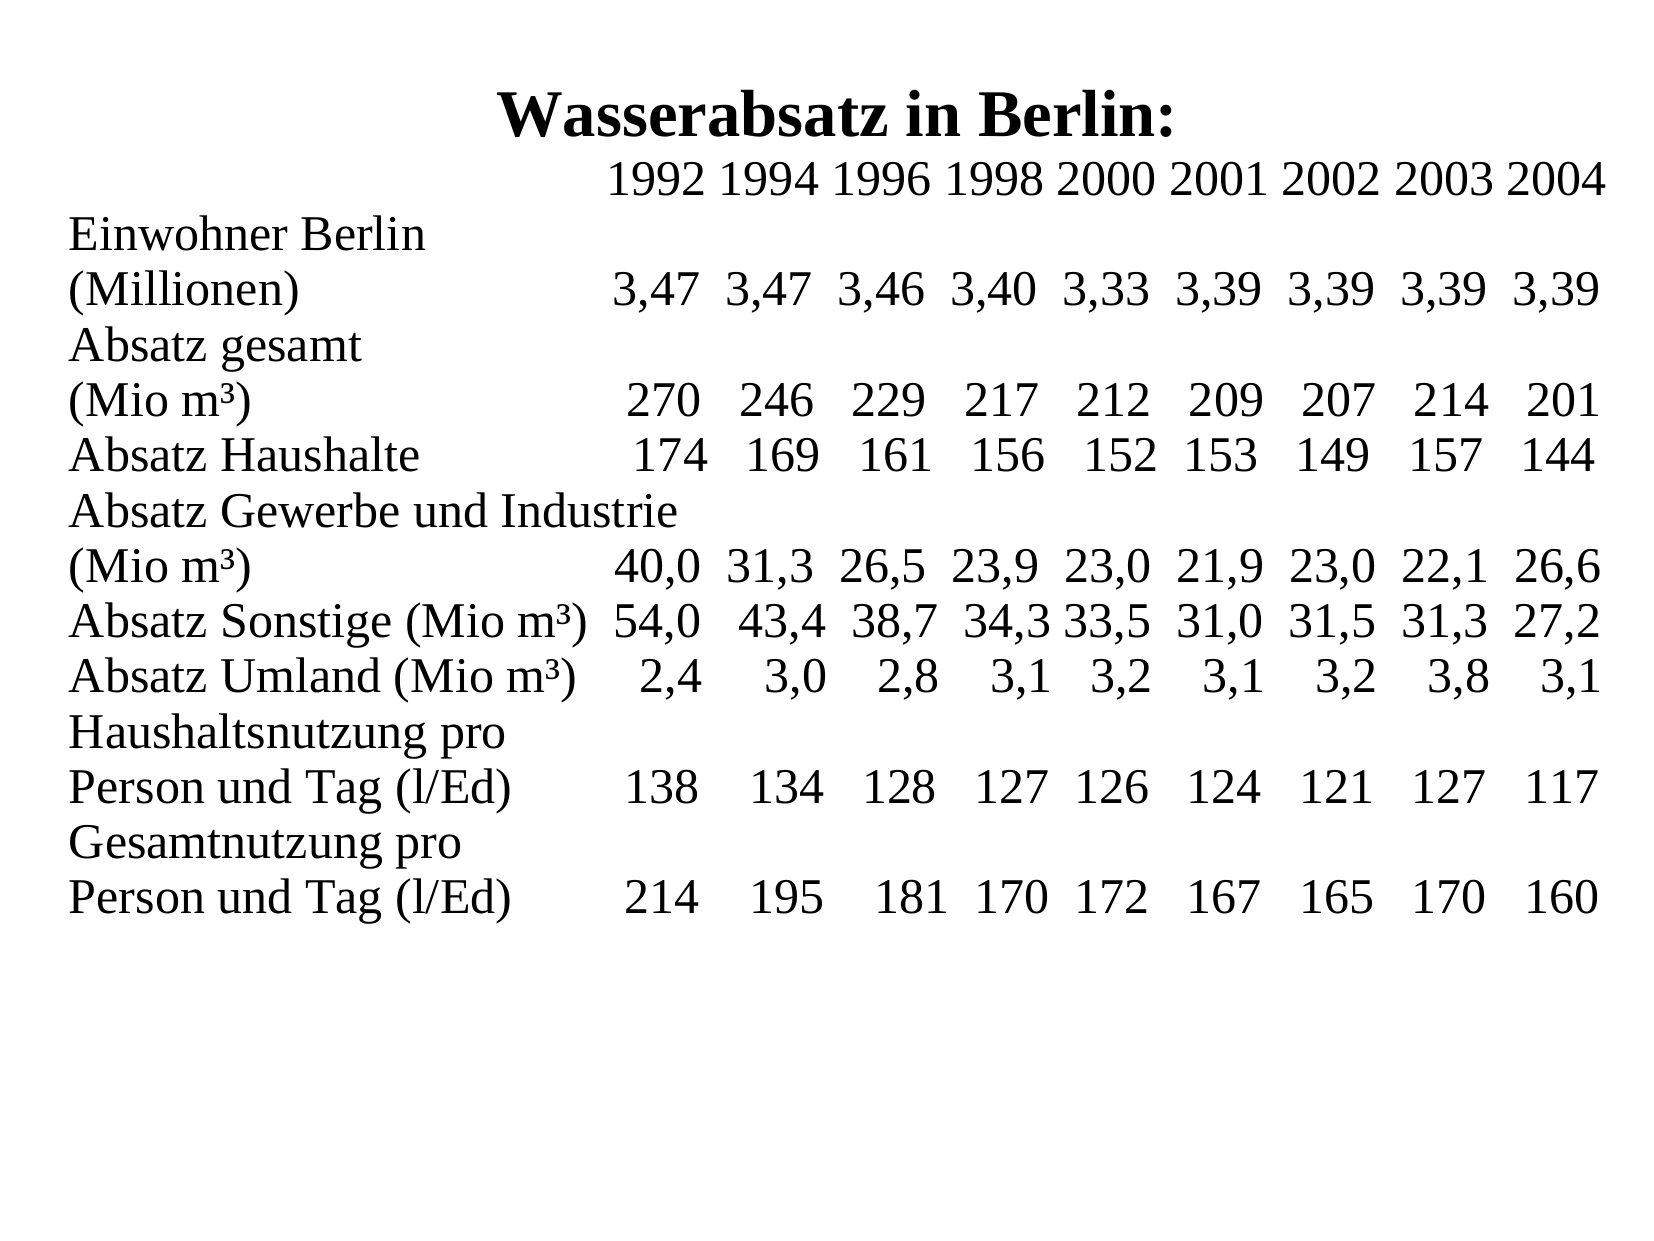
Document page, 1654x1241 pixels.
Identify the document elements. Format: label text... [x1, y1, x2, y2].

text_box Wasserabsatz in Berlin: 1992 1994 1996 1998 2000 2001 2002 2003 2004 Einwohner Berlin (Millionen) 3,47 3,47 3,46 3,40 3,33 3,39 3,39 3,39 3,39 Absatz gesamt (Mio m³) 270 246 229 217 212 209 207 214 201 Absatz Haushalte 174 169 161 156 152 153 149 157 144 Absatz Gewerbe und Industrie (Mio m³) 40,0 31,3 26,5 23,9 23,0 21,9 23,0 22,1 26,6 Absatz Sonstige (Mio m³) 54,0 43,4 38,7 34,3 33,5 31,0 31,5 31,3 27,2 Absatz Umland (Mio m³) 2,4 3,0 2,8 3,1 3,2 3,1 3,2 3,8 3,1 Haushaltsnutzung pro Person und Tag (l/Ed) 138 134 128 127 126 124 121 127 117 Gesamtnutzung pro Person und Tag (l/Ed) 214 195 181 170 172 167 165 170 160 [68, 76, 1607, 1020]
